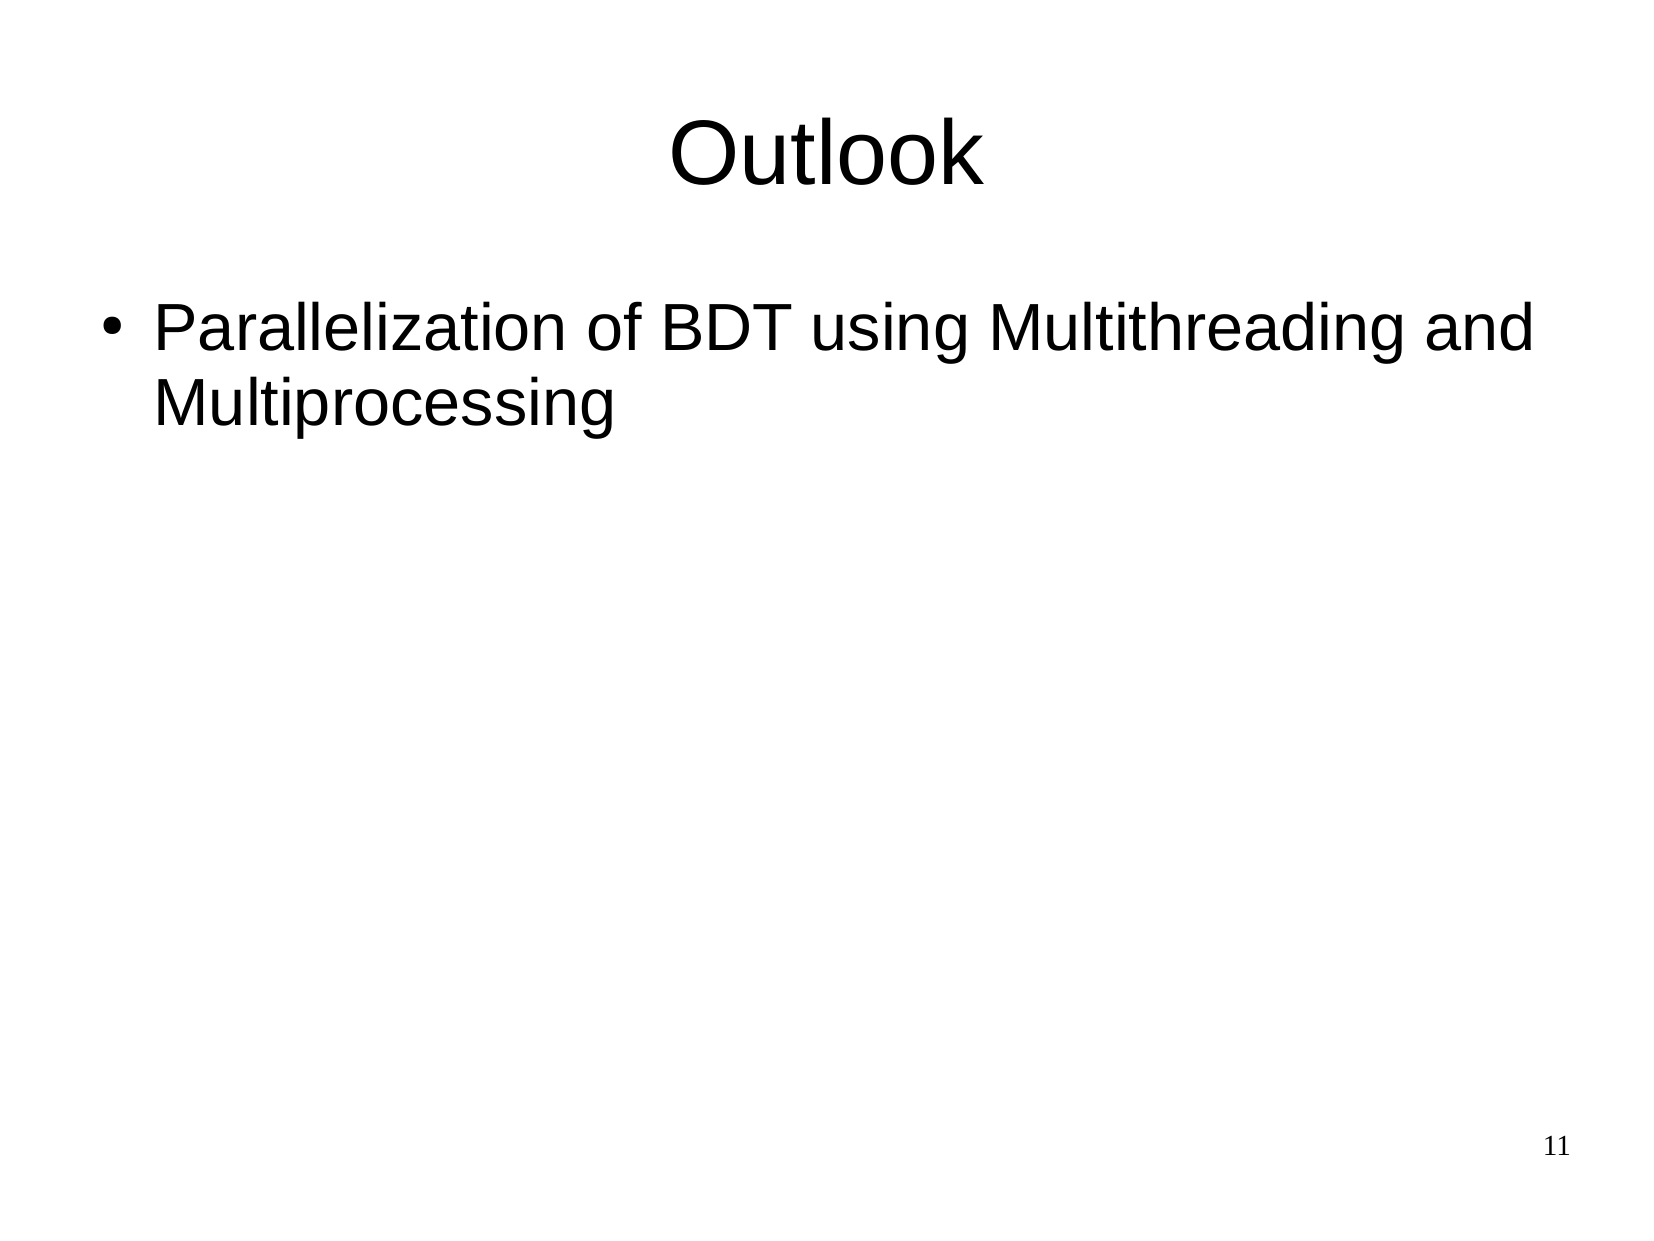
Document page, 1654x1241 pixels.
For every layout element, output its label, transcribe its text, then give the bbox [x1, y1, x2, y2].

list Parallelization of BDT using Multithreading and Multiprocessing [82, 290, 1571, 1010]
title Outlook [82, 49, 1571, 257]
